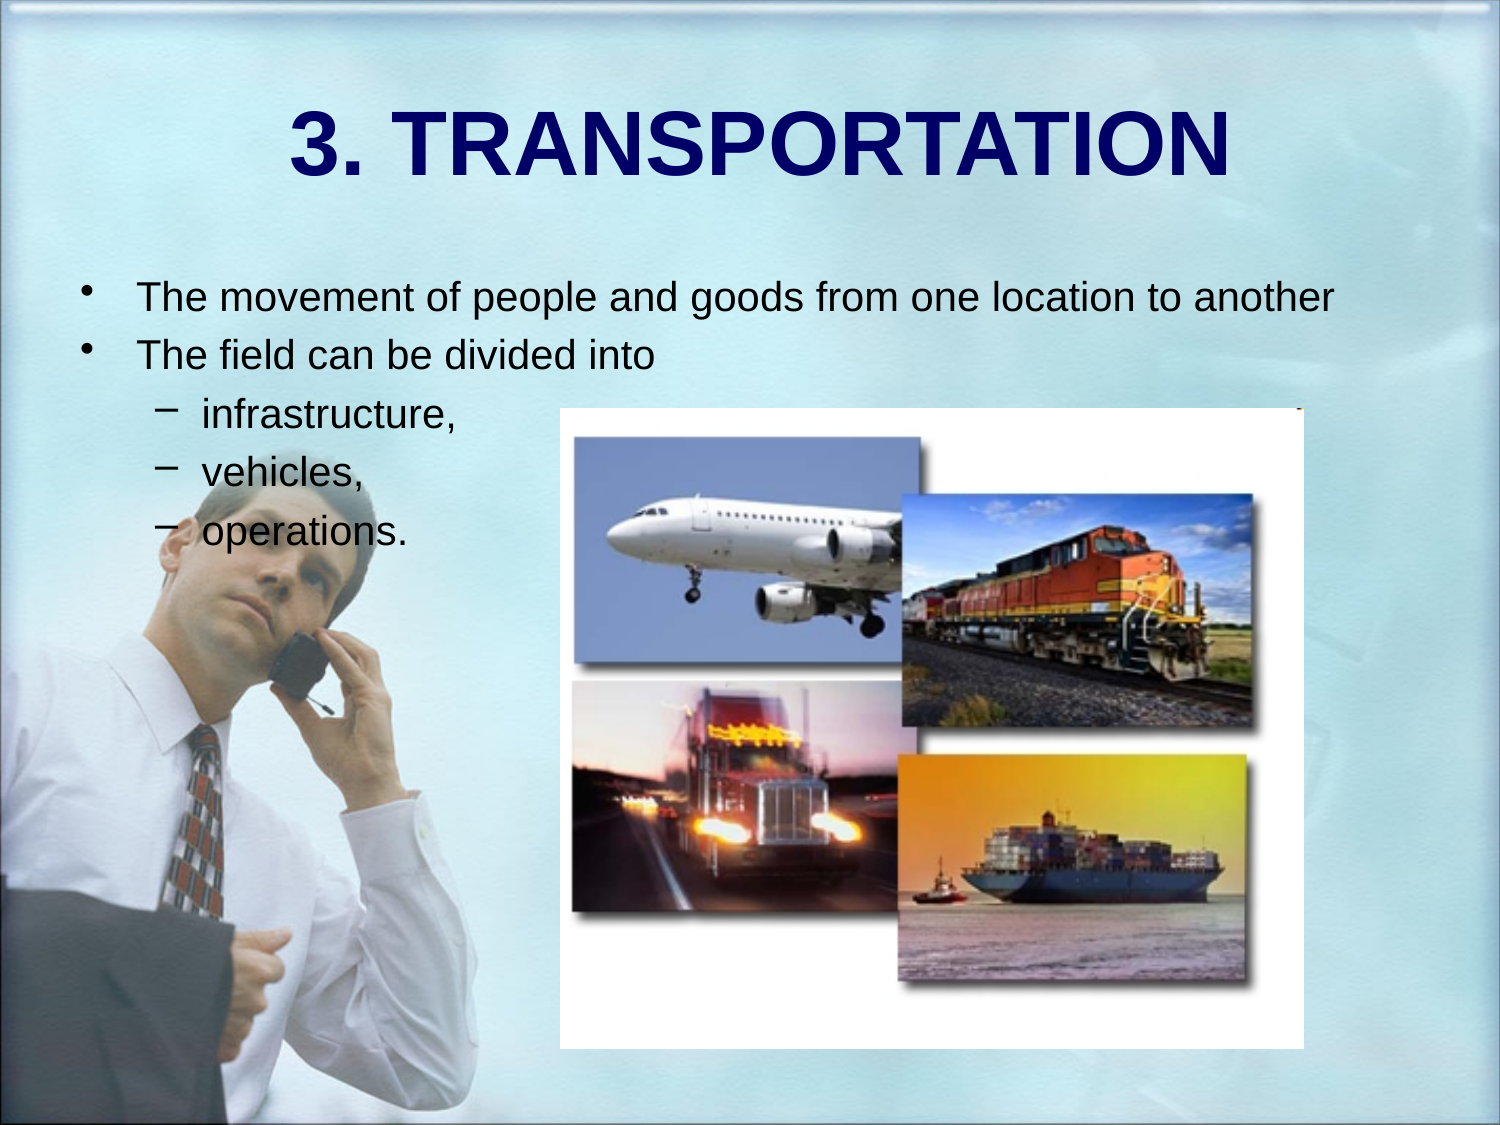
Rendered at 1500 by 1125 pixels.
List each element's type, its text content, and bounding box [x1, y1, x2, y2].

list The movement of people and goods from one location to another The field can be divided into infrastructure, vehicles, operations. [64, 262, 1459, 1005]
title 3. TRANSPORTATION [64, 45, 1459, 233]
picture [0, 0, 1500, 1125]
